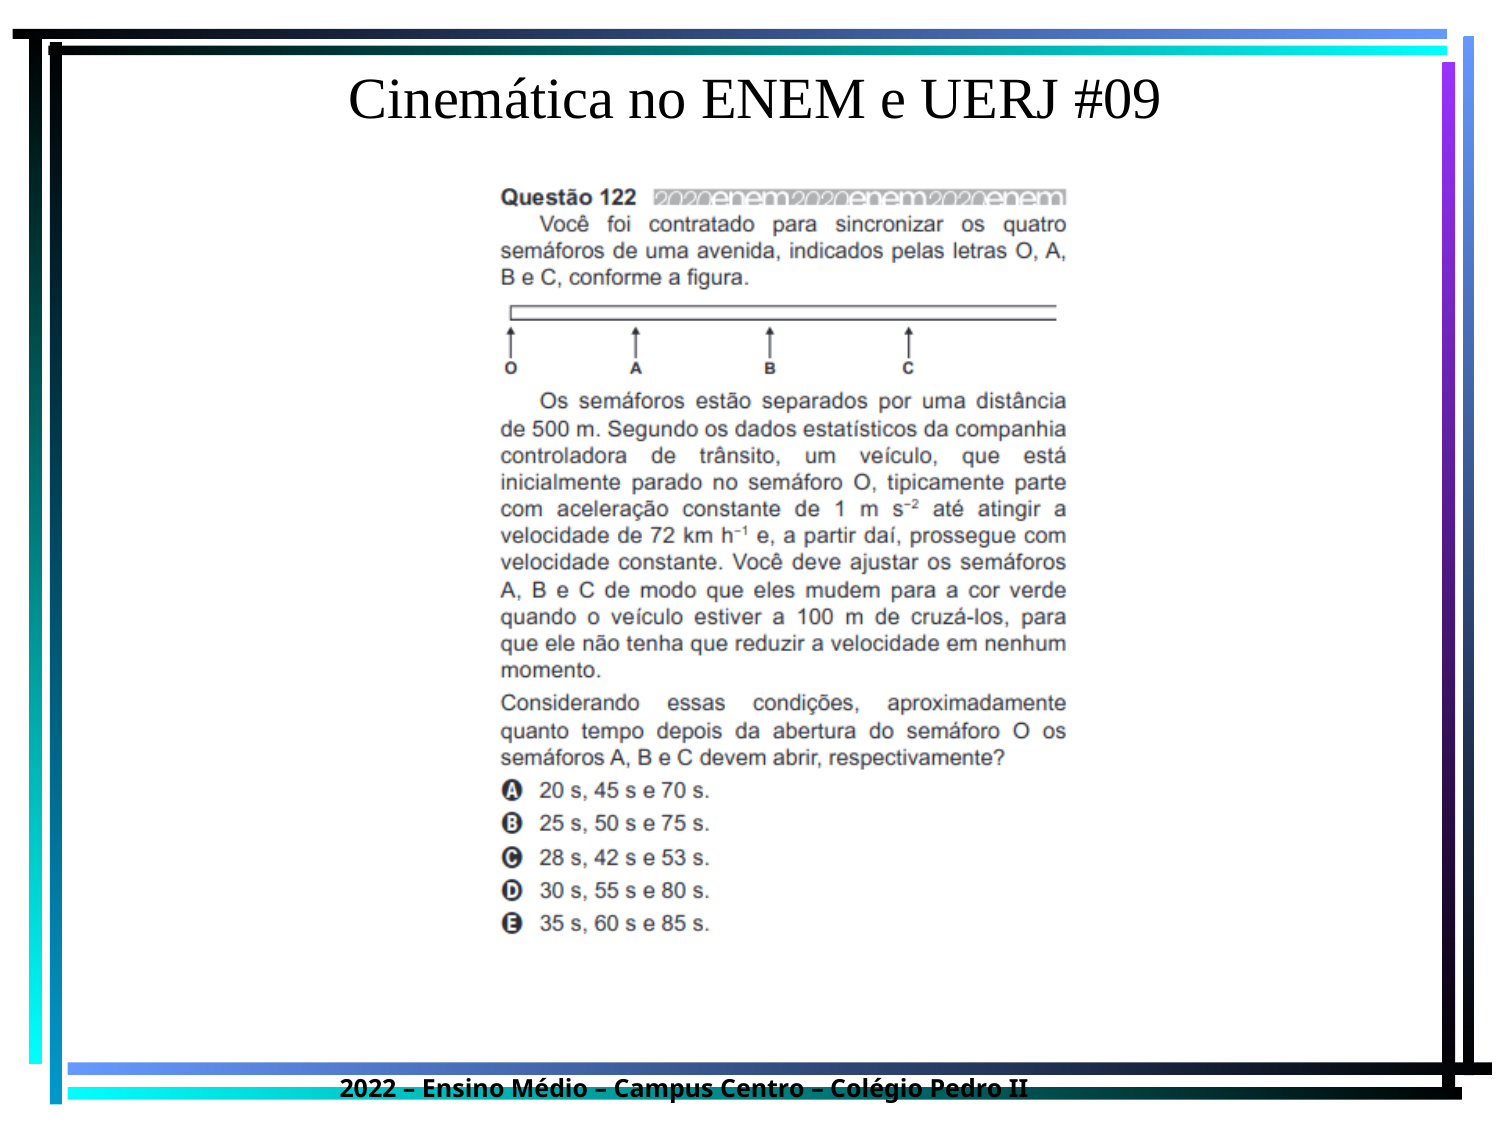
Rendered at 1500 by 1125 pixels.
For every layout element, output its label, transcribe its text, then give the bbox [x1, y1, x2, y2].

picture [0, 0, 1500, 1125]
title Cinemática no ENEM e UERJ #09 [118, 59, 1394, 148]
text_box 2022 – Ensino Médio – Campus Centro – Colégio Pedro II [324, 1062, 1045, 1113]
